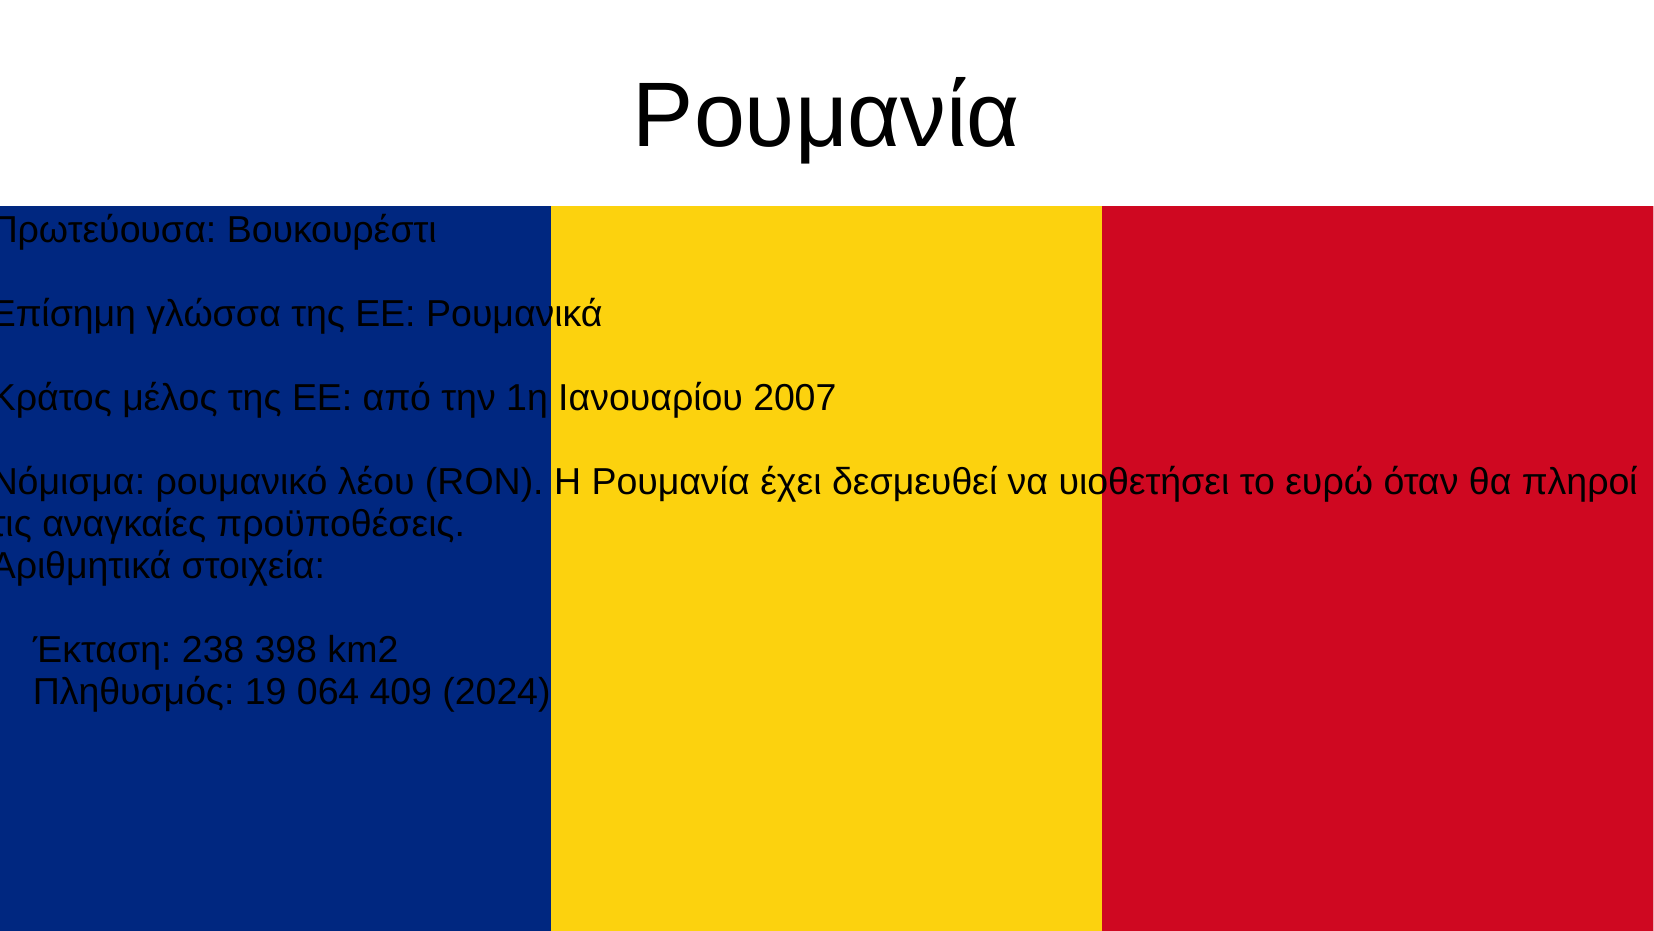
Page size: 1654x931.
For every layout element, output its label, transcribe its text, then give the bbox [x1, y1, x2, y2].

title Ρουμανία [82, 0, 1571, 201]
text_box Πρωτεύουσα: Βουκουρέστι Επίσημη γλώσσα της ΕΕ: Ρουμανικά Κράτος μέλος της ΕΕ: από την 1η Ιανουαρίου 2007 Νόμισμα: ρουμανικό λέου (RON). Η Ρουμανία έχει δεσμευθεί να υιοθετήσει το ευρώ όταν θα πληροί τις αναγκαίες προϋποθέσεις. Αριθμητικά στοιχεία: Έκταση: 238 398 km2 Πληθυσμός: 19 064 409 (2024) [0, 201, 1654, 931]
